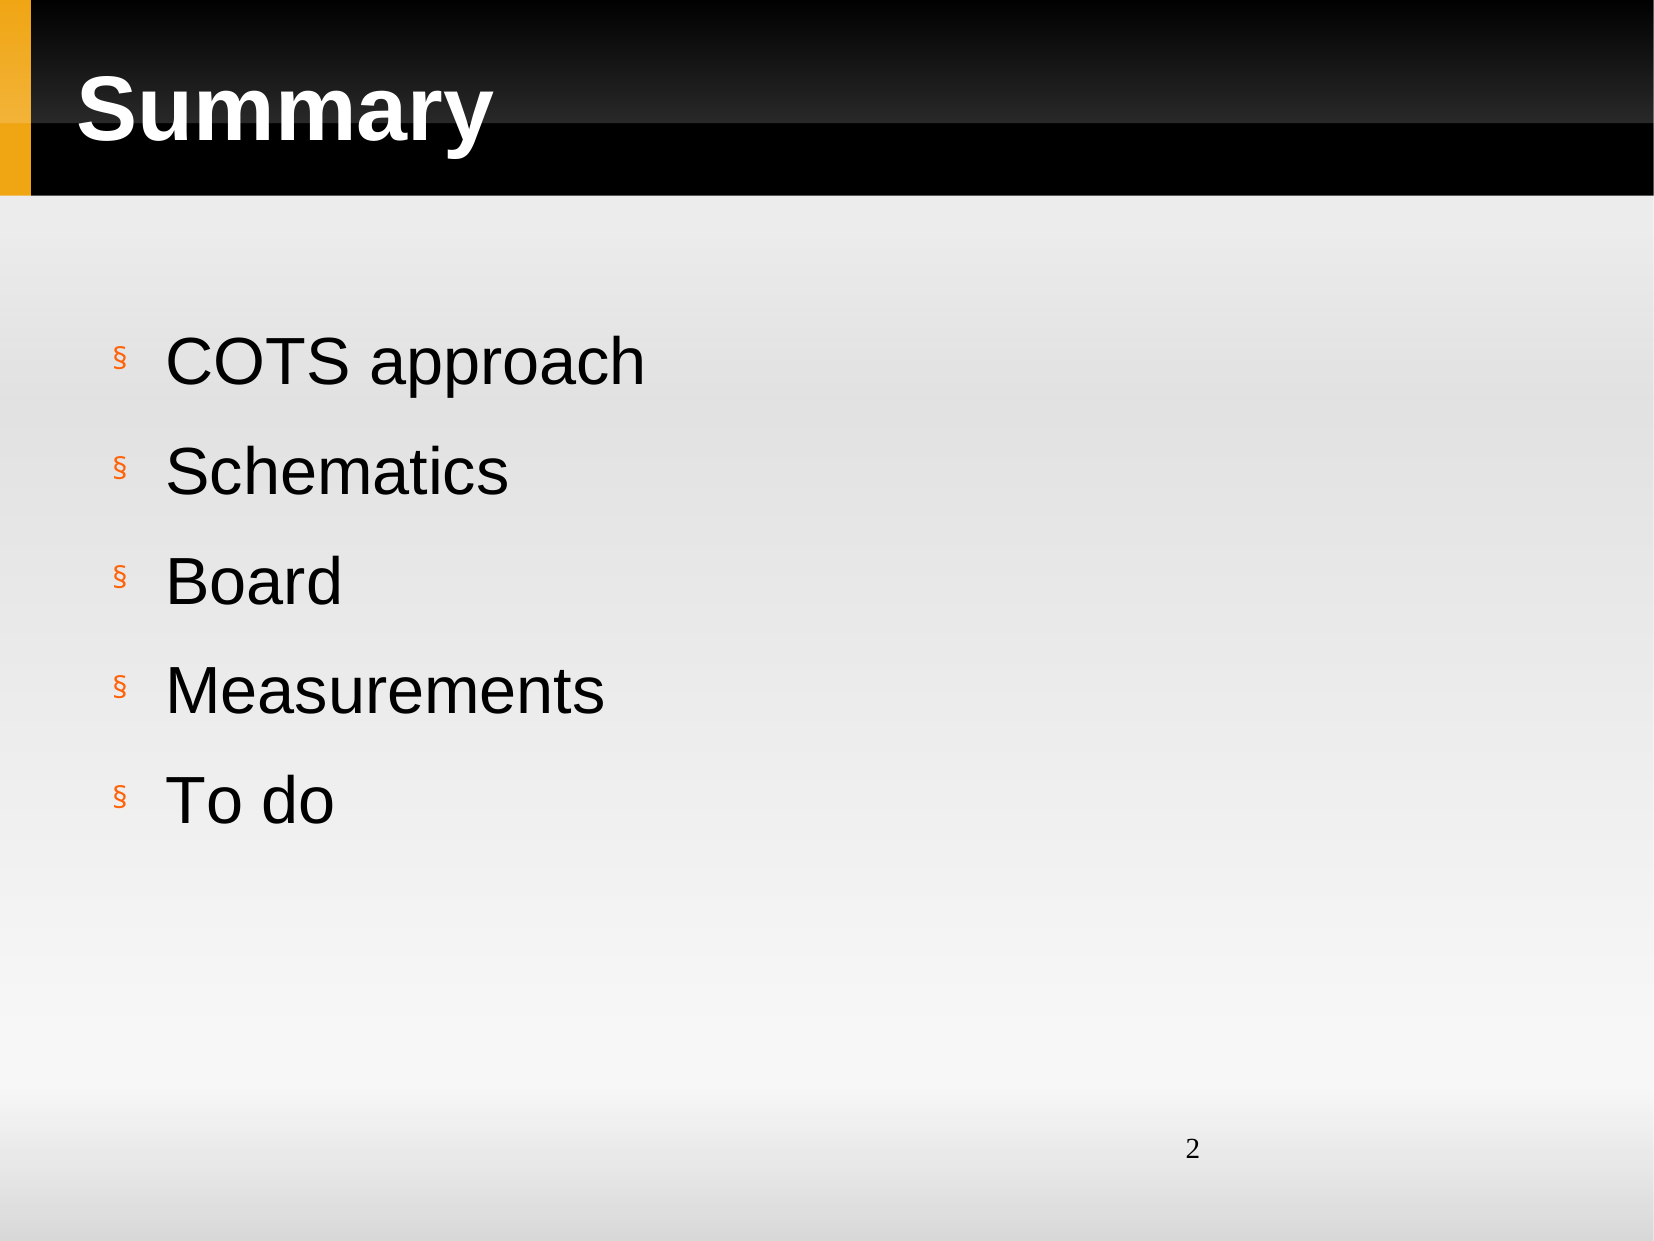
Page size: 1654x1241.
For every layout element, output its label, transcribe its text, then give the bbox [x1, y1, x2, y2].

list COTS approach Schematics Board Measurements To do [76, 318, 1565, 1063]
text_box [1185, 1129, 1571, 1216]
title Summary [76, 7, 1565, 200]
